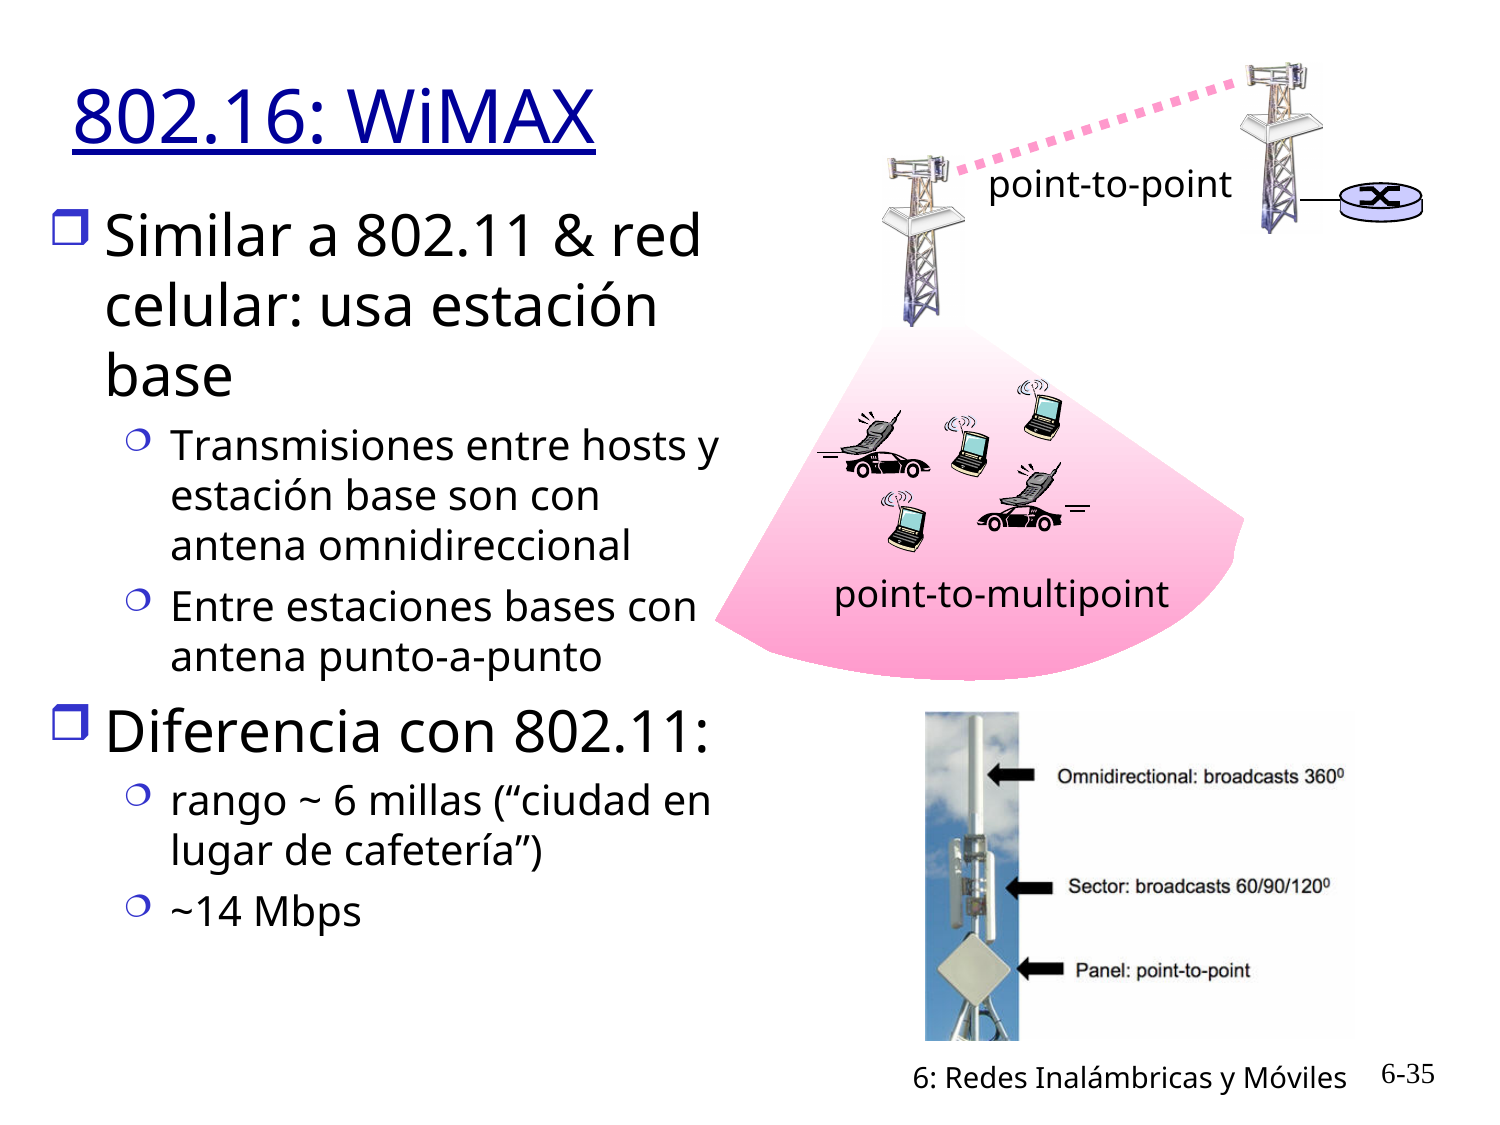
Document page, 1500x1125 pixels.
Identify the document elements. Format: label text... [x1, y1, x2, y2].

text_box point-to-point [973, 152, 1248, 214]
picture [1240, 62, 1323, 234]
picture [840, 410, 931, 478]
text_box point-to-multipoint [818, 562, 1185, 623]
picture [1017, 378, 1063, 441]
picture [880, 489, 926, 553]
text_box [751, 324, 1244, 681]
picture [944, 414, 990, 478]
picture [882, 155, 965, 327]
picture [976, 462, 1062, 532]
text_box 802.16: WiMAX [57, 45, 1333, 183]
list Similar a 802.11 & red celular: usa estación base Transmisiones entre hosts y estación base son con antena omnidireccional Entre estaciones bases con antena punto-a-punto Diferencia con 802.11: rango ~ 6 millas (“ciudad en lugar de cafetería”) ~14 Mbps [33, 190, 751, 1097]
picture [925, 711, 1357, 1041]
text_box [1340, 183, 1422, 222]
